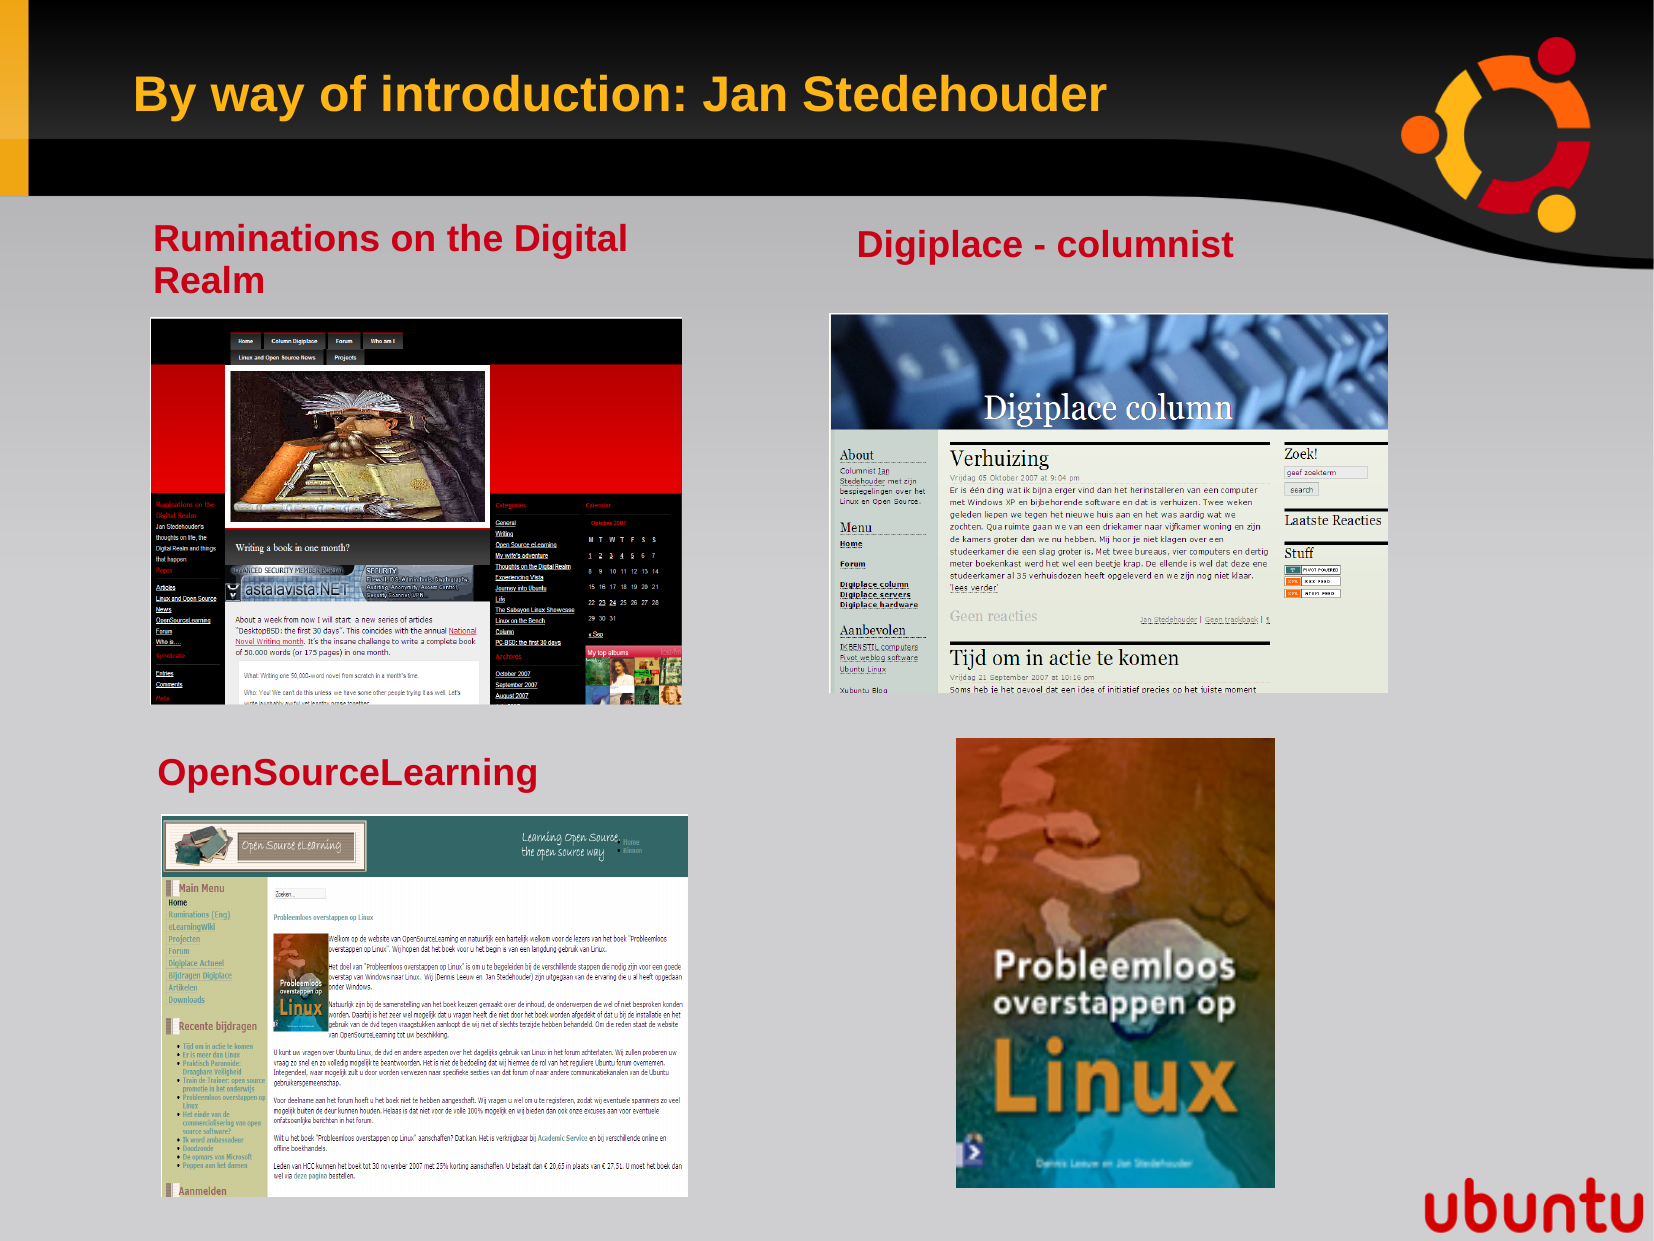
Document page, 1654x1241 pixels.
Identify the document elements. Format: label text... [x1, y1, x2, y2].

text_box OpenSourceLearning [142, 743, 674, 801]
text_box Digiplace - columnist [841, 216, 1344, 274]
text_box Ruminations on the Digital Realm [138, 209, 700, 309]
picture [0, 0, 1654, 1241]
text_box By way of introduction: Jan Stedehouder [118, 59, 1193, 130]
